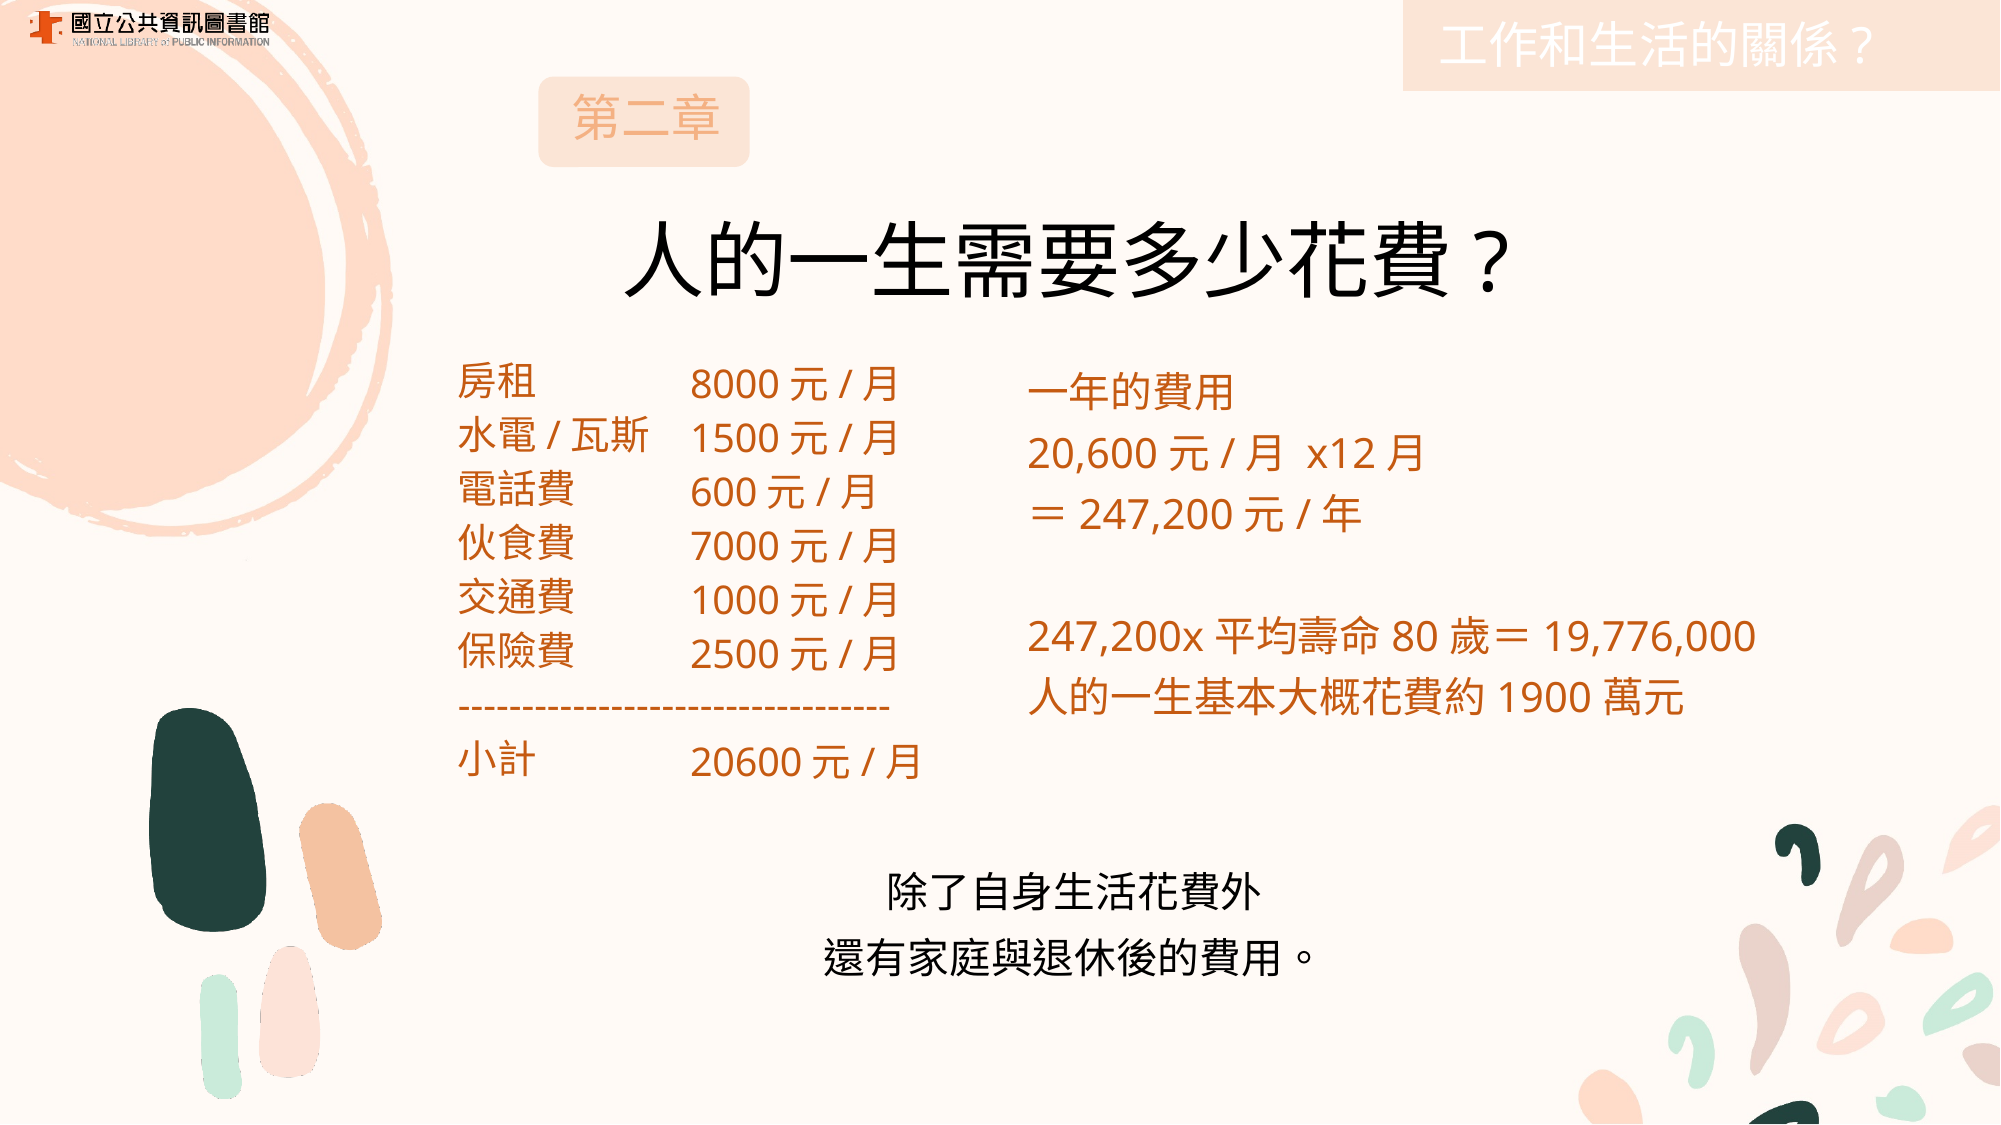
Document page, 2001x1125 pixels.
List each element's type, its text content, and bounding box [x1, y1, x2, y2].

text_box 一年的費用 20,600元/月 x12月 ＝247,200元/年 247,200x平均壽命80歲＝19,776,000 人的一生基本大概花費約1900萬元 [1012, 368, 1897, 753]
picture [0, 0, 2000, 1125]
text_box [1403, 0, 2000, 91]
text_box [538, 76, 750, 168]
text_box 房租 水電/瓦斯 電話費 伙食費 交通費 保險費 ---------------------------------- 小計 [442, 361, 946, 823]
text_box 工作和生活的關係? [1424, 0, 2000, 83]
text_box 除了自身生活花費外 還有家庭與退休後的費用。 [644, 863, 1505, 1021]
text_box 8000元/月 1500元/月 600元/月 7000元/月 1000元/月 2500元/月 20600元/月 [674, 364, 982, 825]
text_box 第二章 [556, 66, 776, 155]
text_box 人的一生需要多少花費? [538, 197, 1593, 317]
